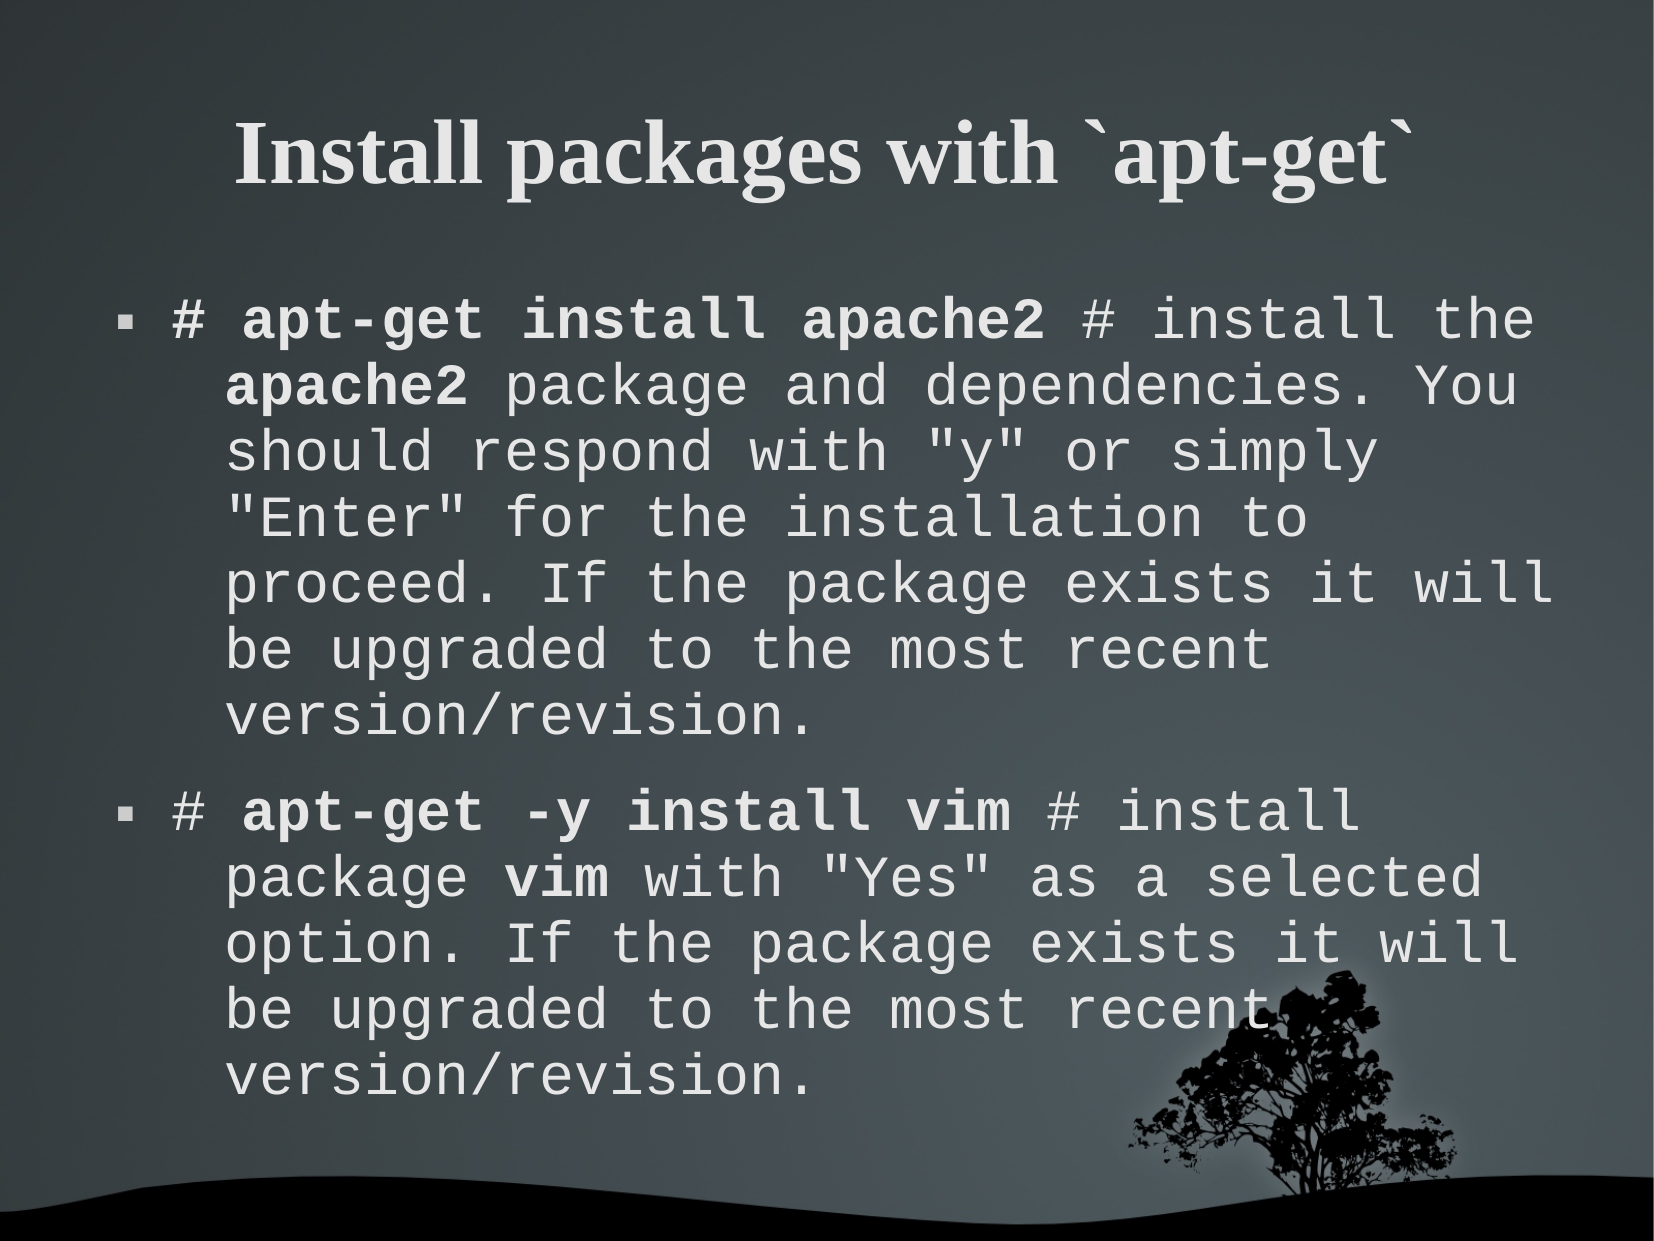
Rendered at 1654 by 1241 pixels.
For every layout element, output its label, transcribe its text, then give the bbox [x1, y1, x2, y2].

picture [0, 0, 1654, 1241]
title Install packages with `apt-get` [82, 49, 1571, 257]
list # apt-get install apache2 # install the apache2 package and dependencies. You should respond with "y" or simply "Enter" for the installation to proceed. If the package exists it will be upgraded to the most recent version/revision. # apt-get -y install vim # install package vim with "Yes" as a selected option. If the package exists it will be upgraded to the most recent version/revision. [82, 290, 1571, 1182]
